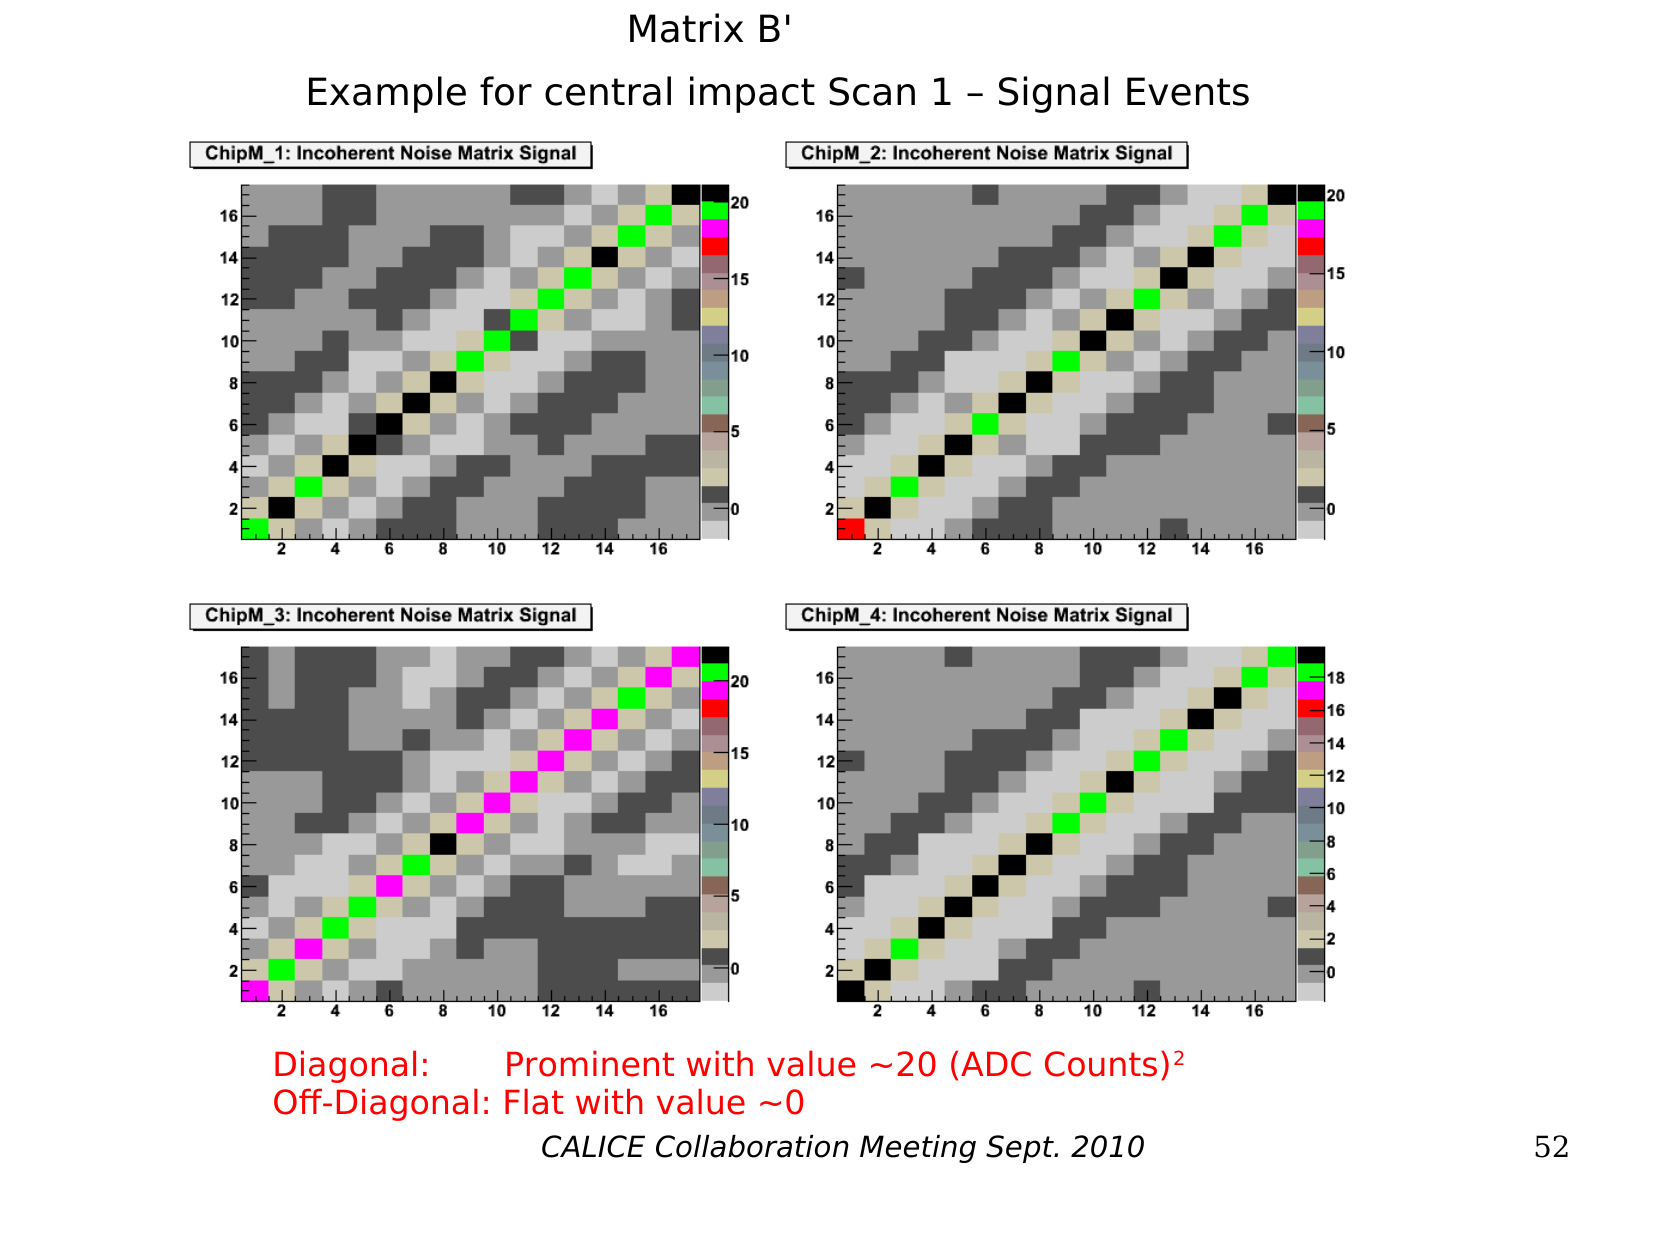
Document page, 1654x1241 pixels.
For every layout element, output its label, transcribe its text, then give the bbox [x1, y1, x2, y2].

text_box Example for central impact Scan 1 – Signal Events [290, 63, 1267, 122]
text_box Diagonal: Prominent with value ~20 (ADC Counts)2 Off-Diagonal: Flat with value ~0 [257, 1038, 1201, 1132]
text_box Matrix B' [611, 0, 832, 59]
picture [174, 132, 1366, 1056]
